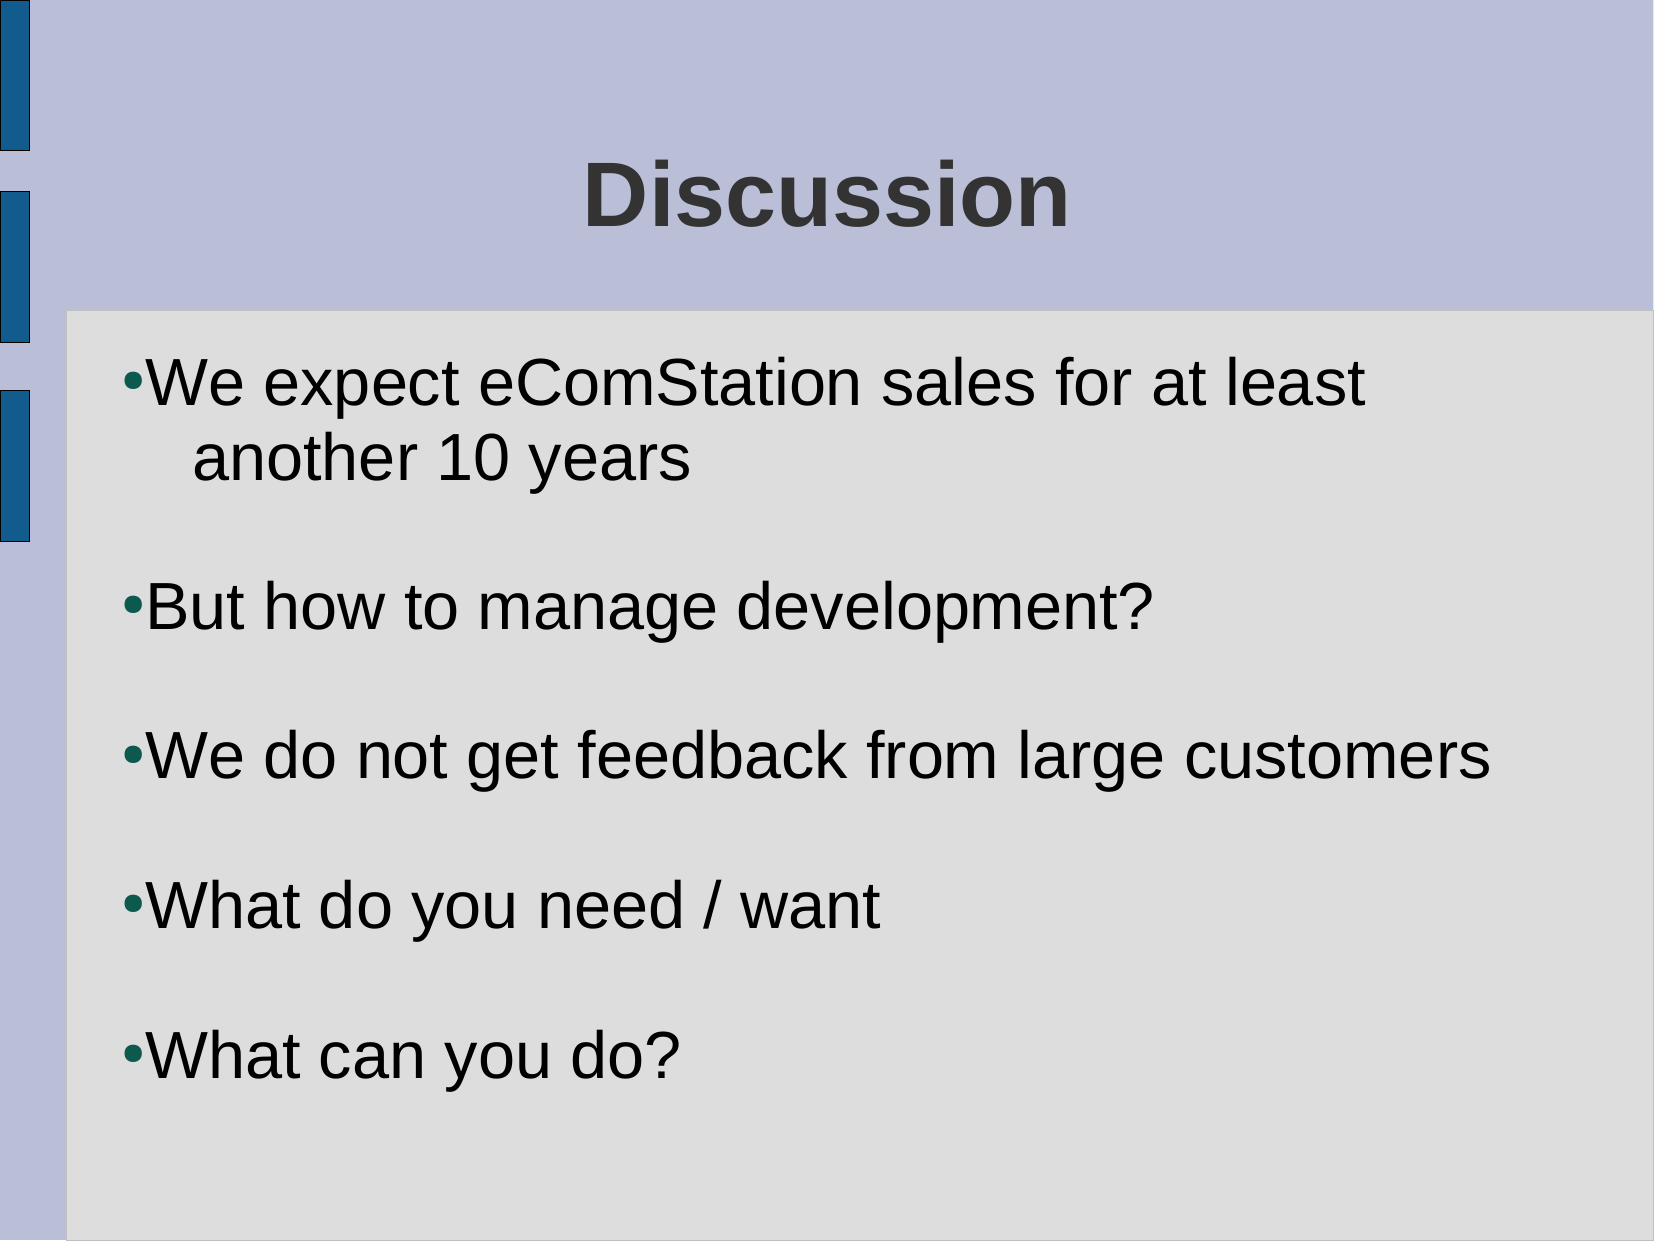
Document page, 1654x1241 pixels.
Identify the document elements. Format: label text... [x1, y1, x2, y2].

list We expect eComStation sales for at least another 10 years But how to manage development? We do not get feedback from large customers What do you need / want What can you do? [121, 344, 1534, 1112]
title Discussion [121, 98, 1534, 291]
